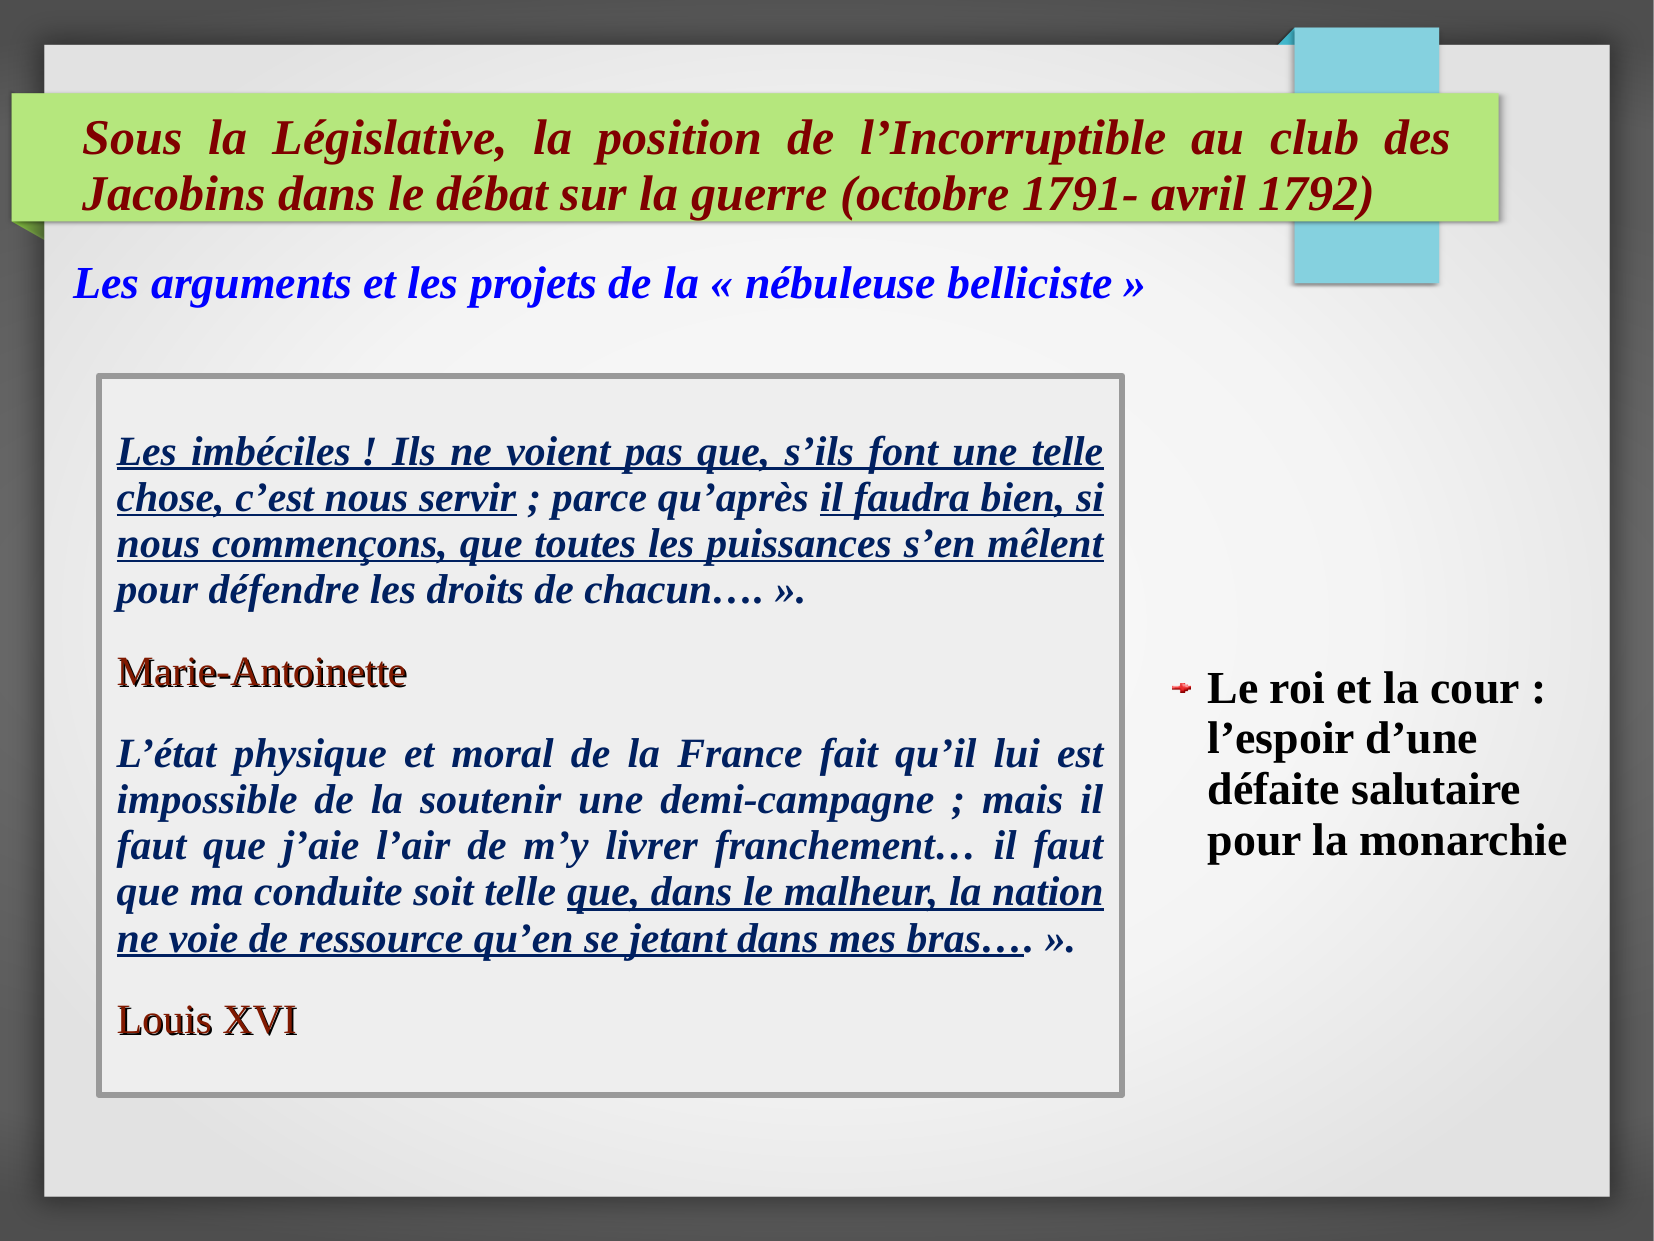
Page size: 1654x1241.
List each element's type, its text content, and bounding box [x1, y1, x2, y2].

text_box Les arguments et les projets de la « nébuleuse belliciste » [59, 248, 1312, 319]
text_box Les imbéciles ! Ils ne voient pas que, s’ils font une telle chose, c’est nous servir ; parce qu’après il faudra bien, si nous commençons, que toutes les puissances s’en mêlent pour défendre les droits de chacun…. ». Marie-Antoinette L’état physique et moral de la France fait qu’il lui est impossible de la soutenir une demi-campagne ; mais il faut que j’aie l’air de m’y livrer franchement… il faut que ma conduite soit telle que, dans le malheur, la nation ne voie de ressource qu’en se jetant dans mes bras…. ». Louis XVI [98, 375, 1123, 1095]
picture [0, 0, 1654, 1241]
title Sous la Législative, la position de l’Incorruptible au club des Jacobins dans le débat sur la guerre (octobre 1791- avril 1792) [82, 82, 1453, 249]
text_box Le roi et la cour : l’espoir d’une défaite salutaire pour la monarchie [1157, 630, 1583, 898]
